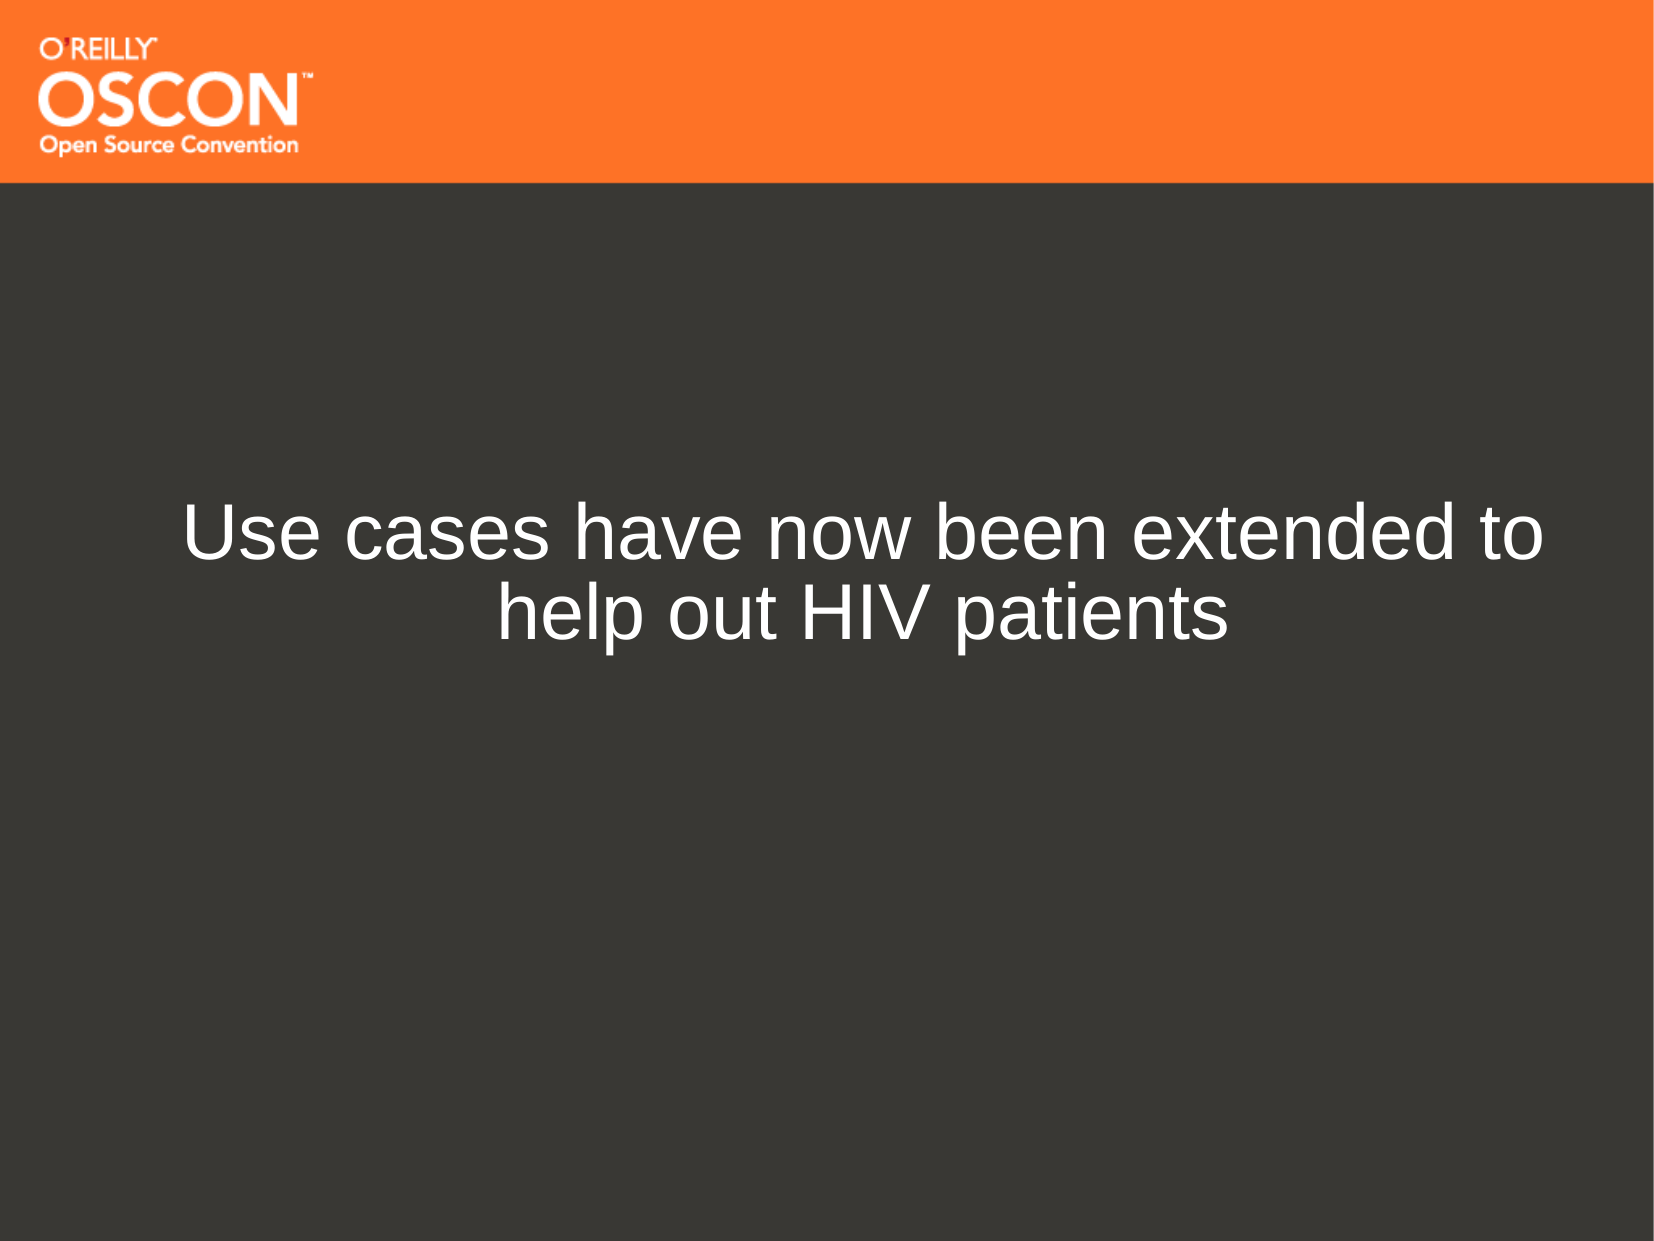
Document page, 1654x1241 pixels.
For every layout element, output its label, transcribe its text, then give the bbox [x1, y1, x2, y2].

picture [0, 0, 1654, 1241]
title [356, 31, 1624, 187]
list Use cases have now been extended to help out HIV patients [37, 219, 1628, 1218]
